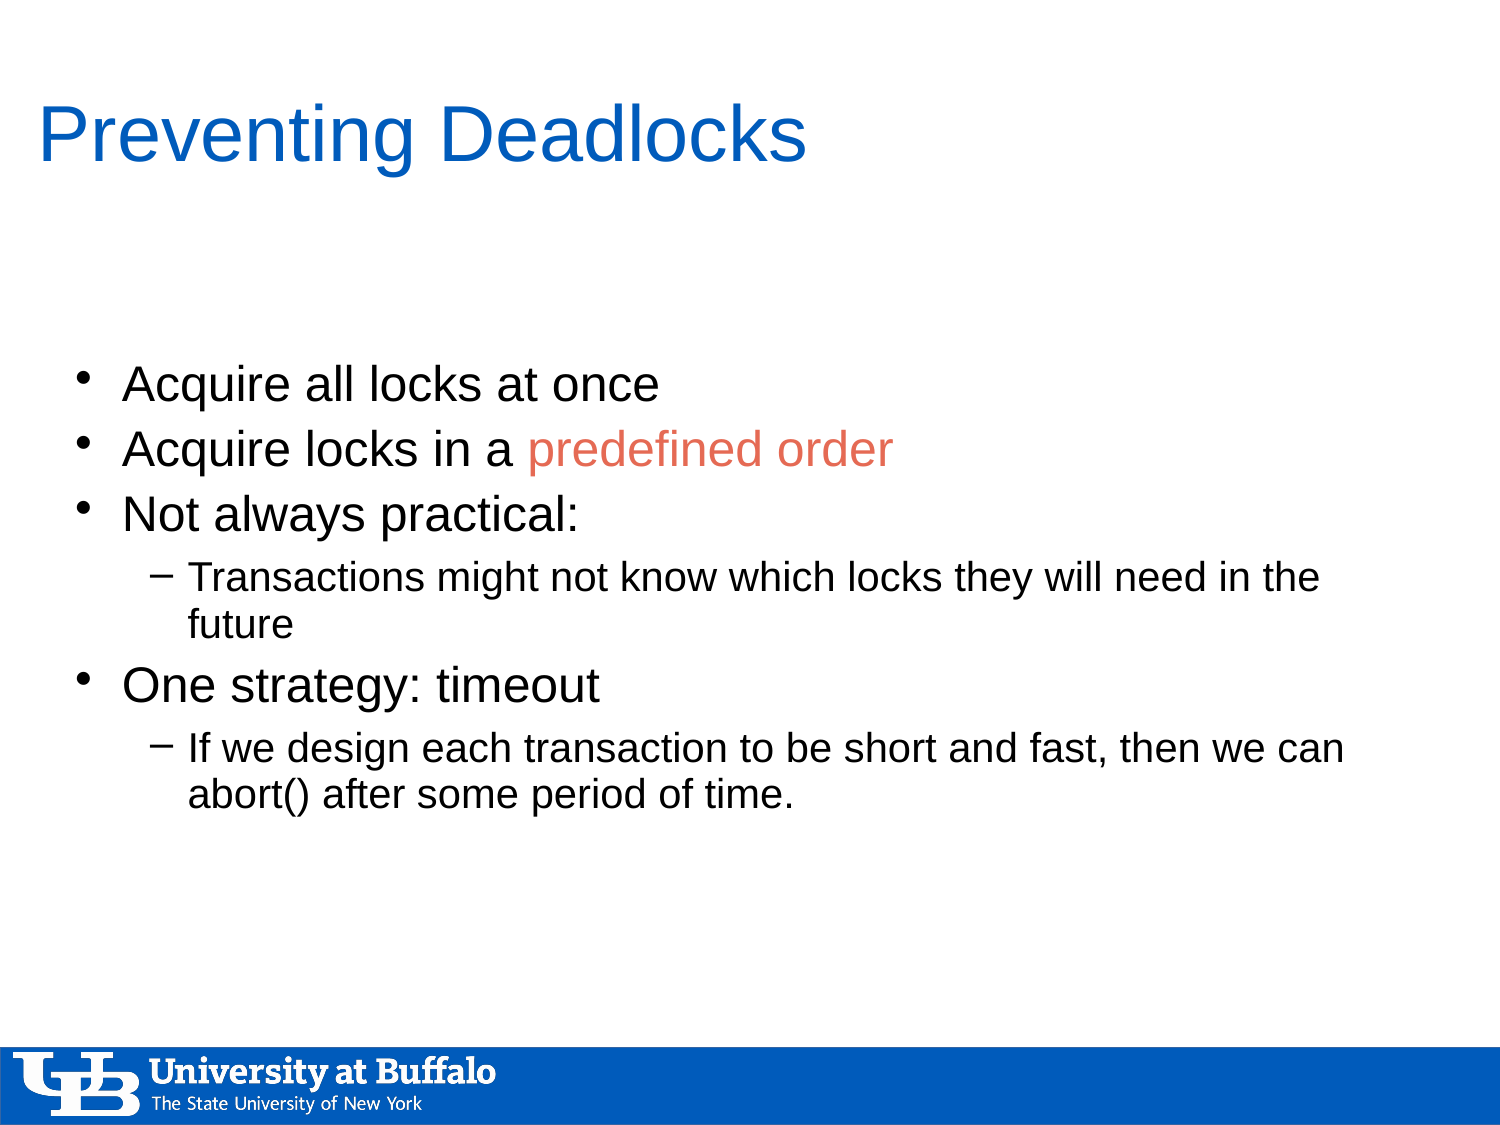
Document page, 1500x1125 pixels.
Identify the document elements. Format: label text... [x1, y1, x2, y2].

subtitle Acquire all locks at once Acquire locks in a predefined order Not always practical: Transactions might not know which locks they will need in the future One strategy: timeout If we design each transaction to be short and fast, then we can abort() after some period of time. [75, 263, 1425, 916]
picture [13, 1052, 496, 1116]
title Preventing Deadlocks [37, 40, 1388, 228]
